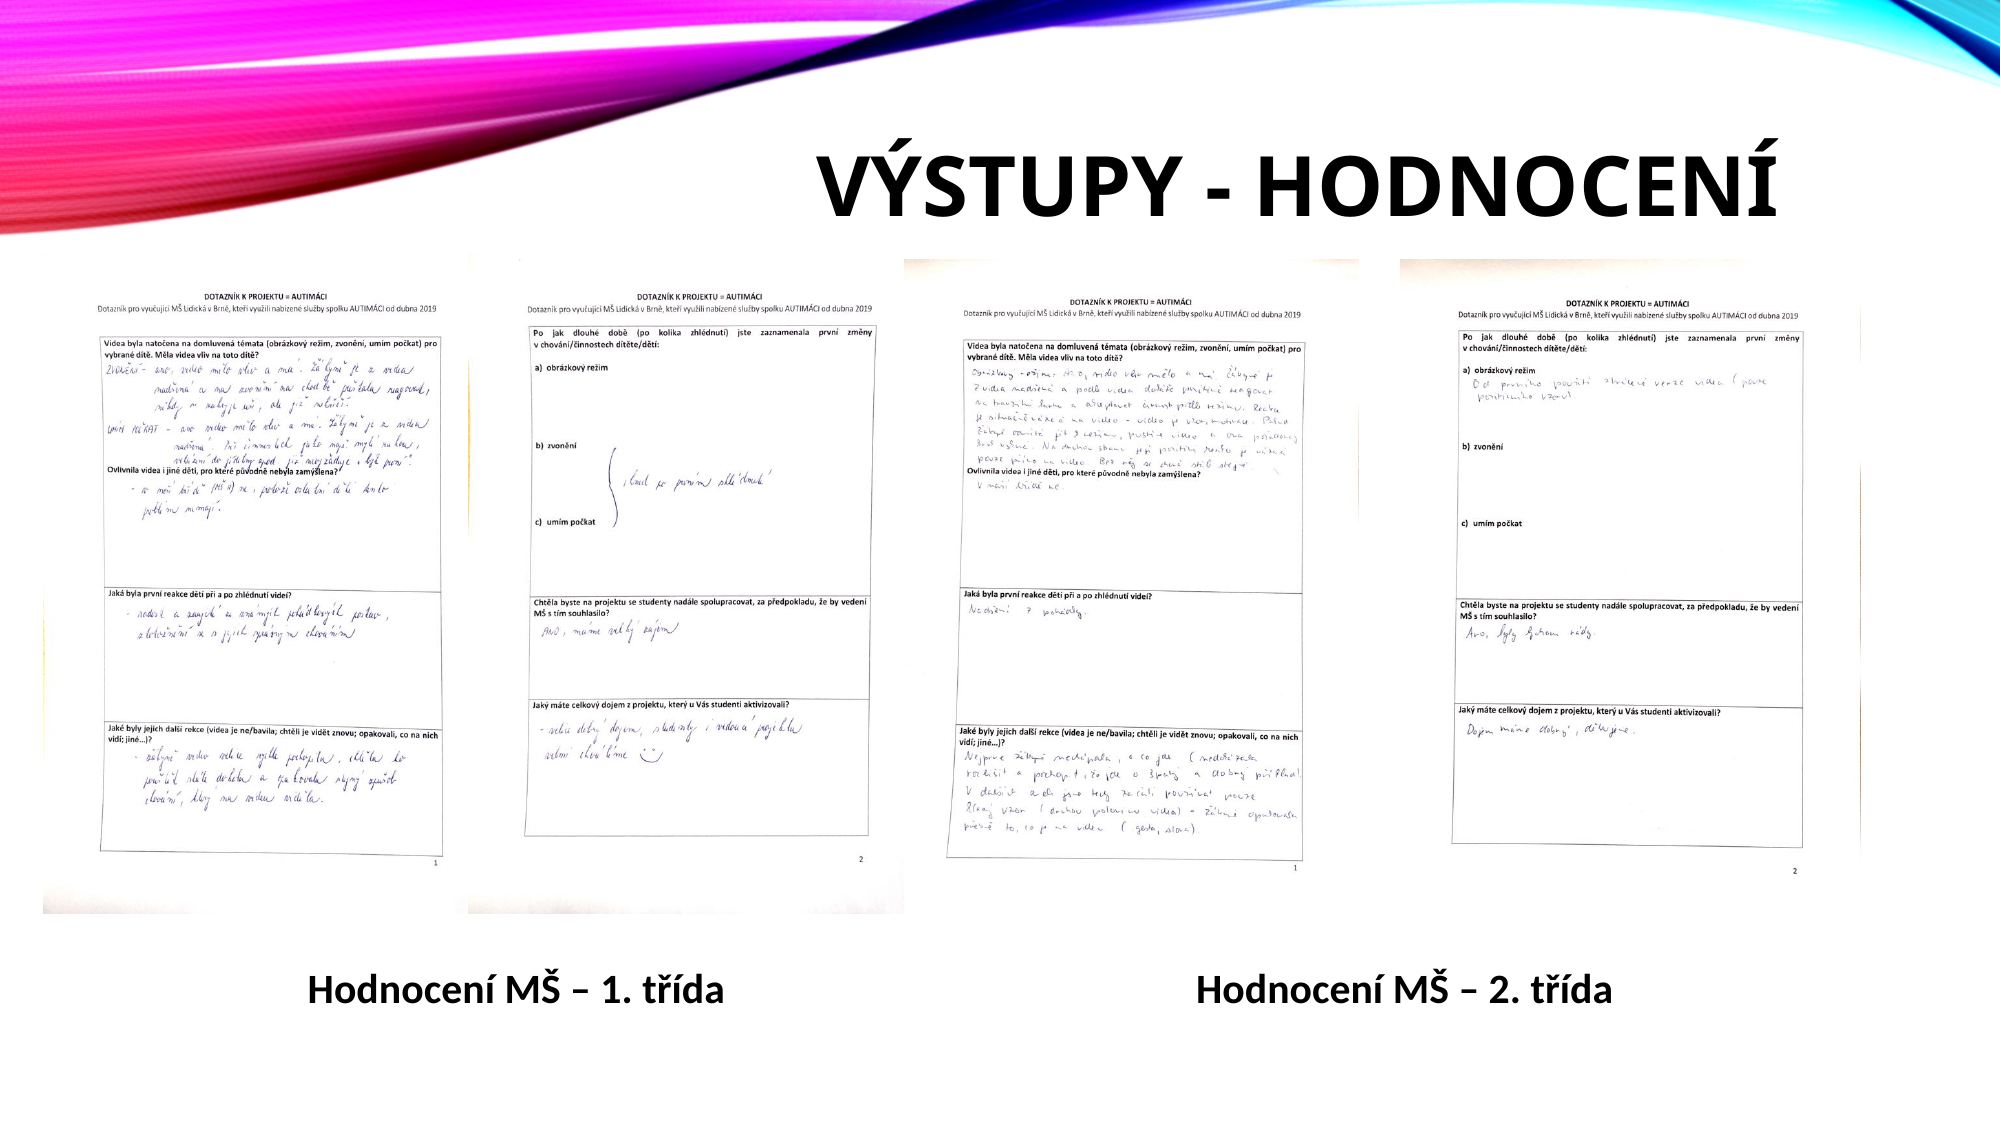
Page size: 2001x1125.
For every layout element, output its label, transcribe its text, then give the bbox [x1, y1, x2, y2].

picture [43, 253, 1359, 920]
picture [1400, 259, 1861, 920]
text_box Hodnocení MŠ – 2. třída [999, 954, 1810, 1021]
text_box Hodnocení MŠ – 1. třída [111, 954, 922, 1021]
title Výstupy - hodnocení [801, 125, 1888, 254]
